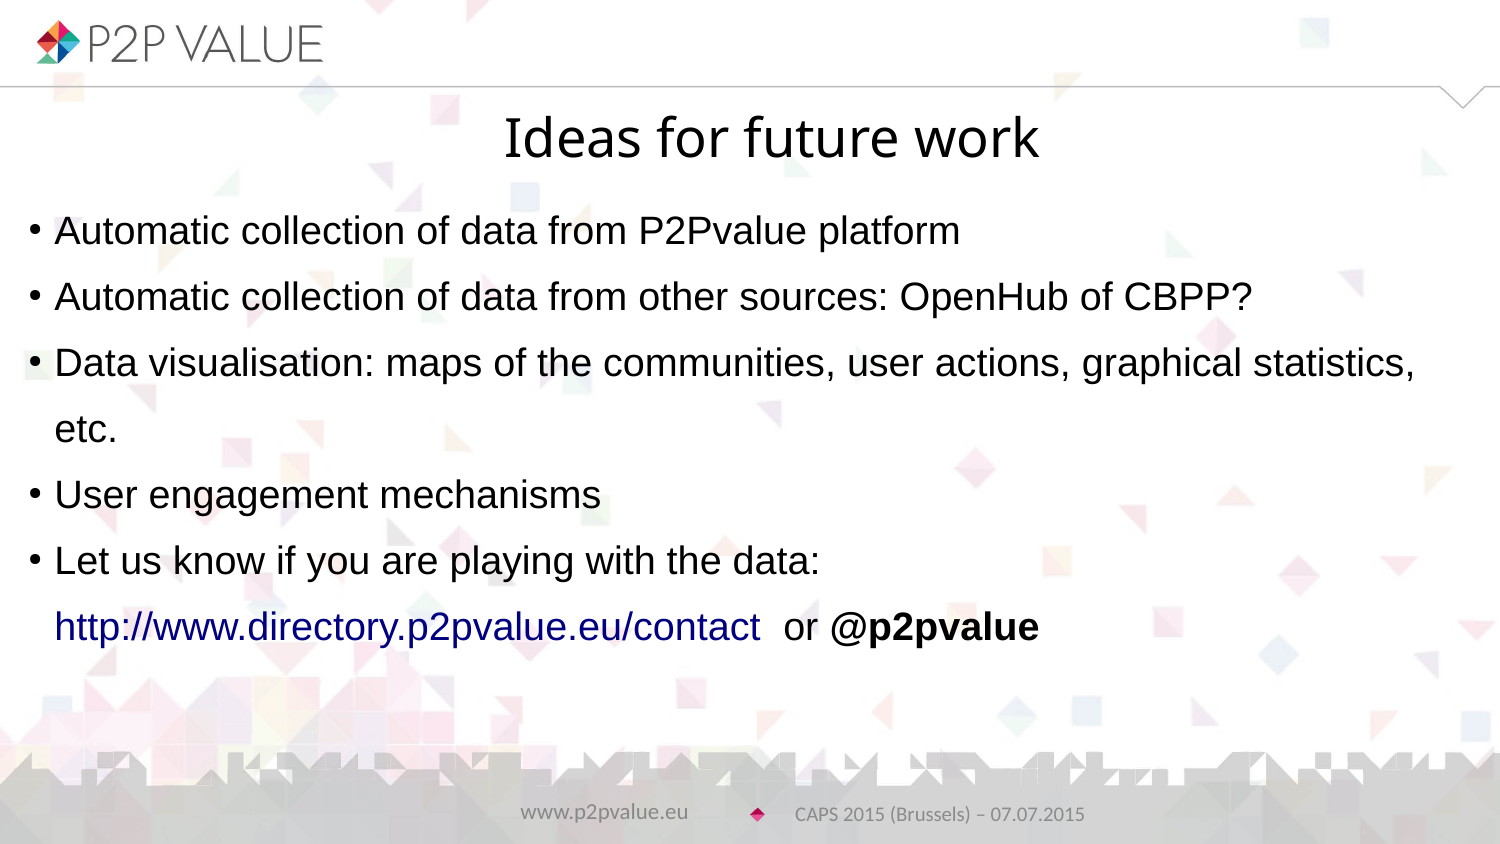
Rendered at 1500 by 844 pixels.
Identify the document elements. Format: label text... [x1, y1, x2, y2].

picture [0, 0, 1500, 844]
subtitle Automatic collection of data from P2Pvalue platform Automatic collection of data from other sources: OpenHub of CBPP? Data visualisation: maps of the communities, user actions, graphical statistics, etc. User engagement mechanisms Let us know if you are playing with the data: http://www.directory.p2pvalue.eu/contact or @p2pvalue [15, 180, 1496, 790]
title Ideas for future work [105, 92, 1441, 180]
text_box www.p2pvalue.eu [514, 790, 733, 830]
text_box CAPS 2015 (Brussels) – 07.07.2015 [781, 790, 1474, 836]
